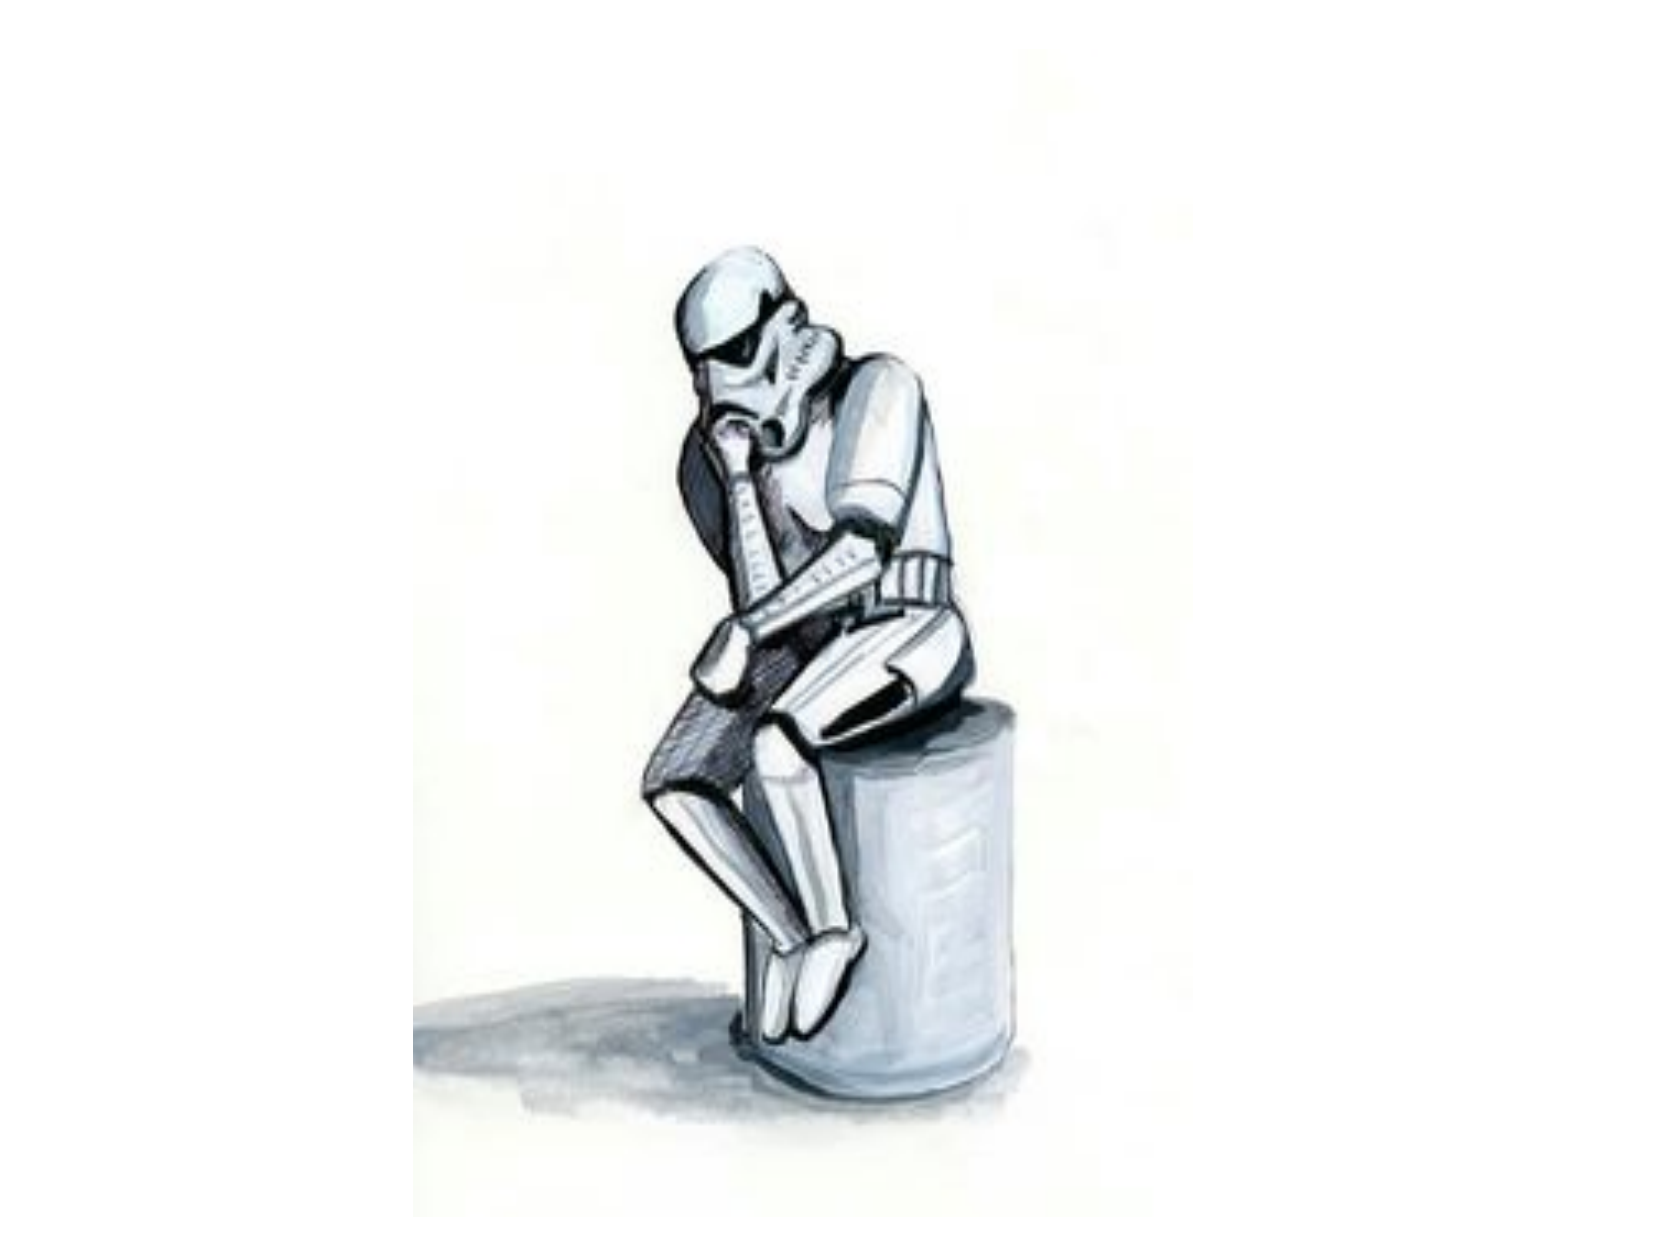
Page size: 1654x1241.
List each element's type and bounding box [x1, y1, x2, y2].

picture [413, 49, 1193, 1217]
